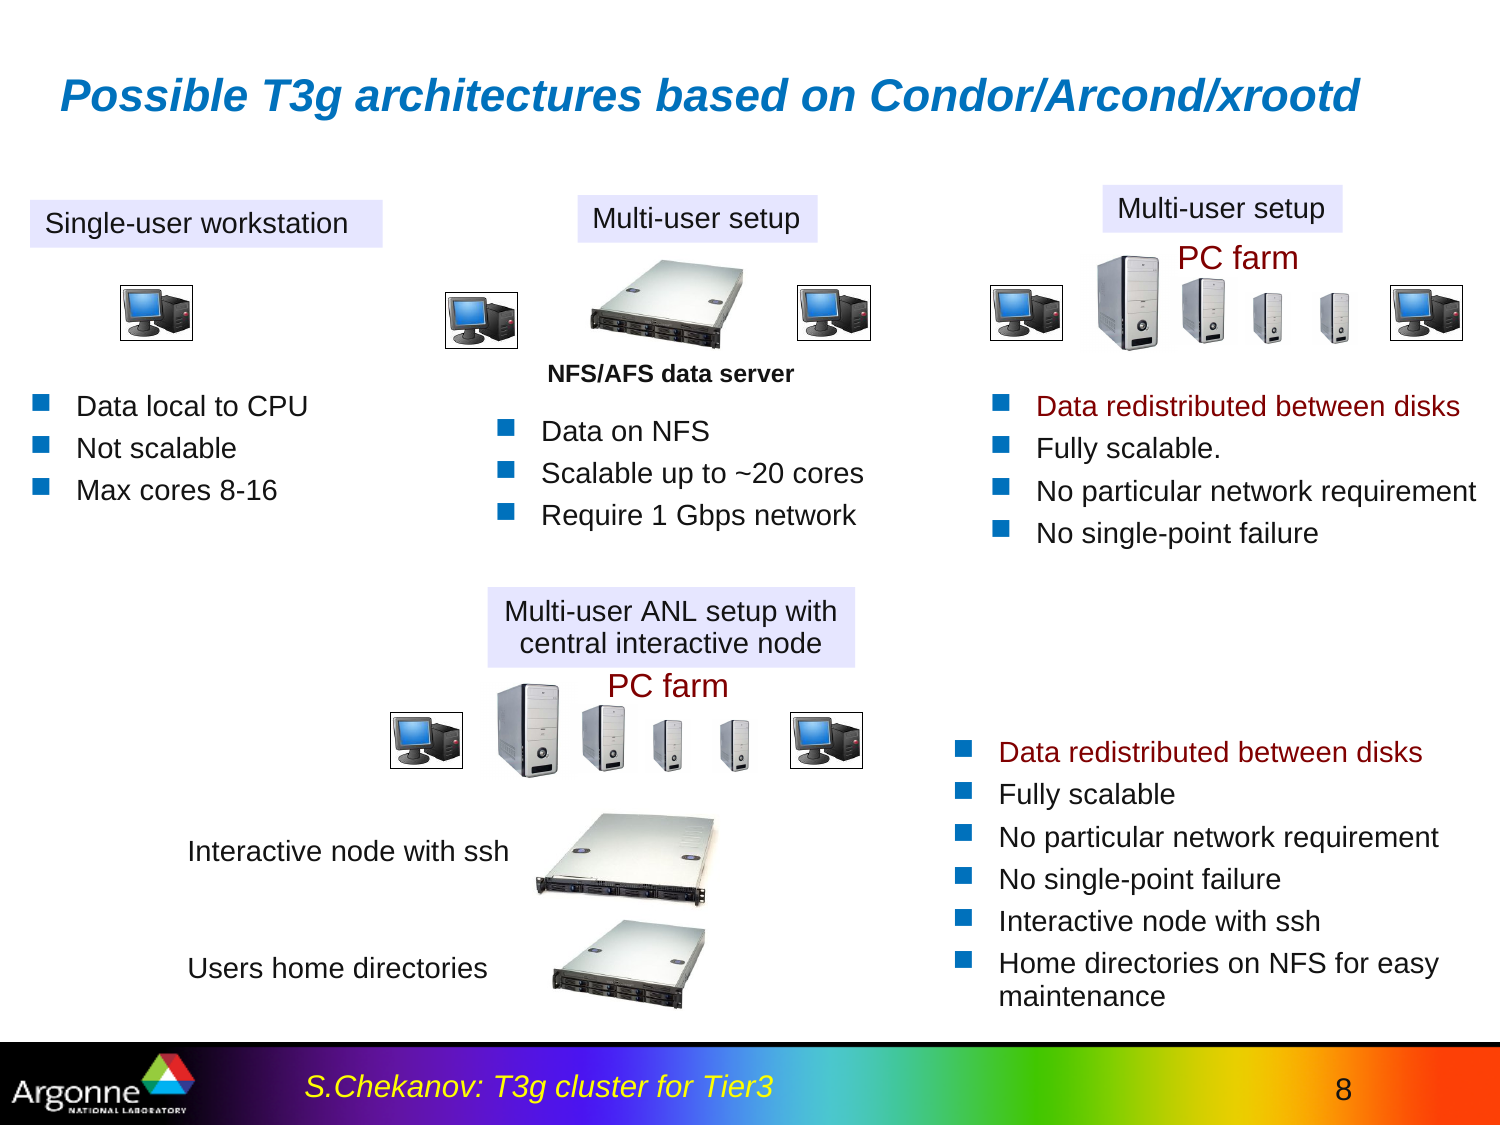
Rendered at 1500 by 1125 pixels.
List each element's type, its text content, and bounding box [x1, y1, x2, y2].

list Data redistributed between disks Fully scalable. No particular network requirement No single-point failure [990, 390, 1486, 586]
picture [797, 284, 871, 341]
picture [390, 712, 463, 769]
list Data redistributed between disks Fully scalable No particular network requirement No single-point failure Interactive node with ssh Home directories on NFS for easy maintenance [952, 736, 1448, 1013]
picture [1312, 292, 1358, 346]
picture [645, 719, 691, 773]
picture [585, 254, 751, 352]
text_box Multi-user setup [577, 195, 818, 243]
title Possible T3g architectures based on Condor/Arcond/xrootd [60, 18, 1426, 169]
picture [120, 284, 193, 341]
picture [480, 682, 638, 781]
list Data local to CPU Not scalable Max cores 8-16 [30, 389, 482, 508]
text_box NFS/AFS data server [532, 352, 893, 398]
text_box Multi-user ANL setup with central interactive node [487, 587, 856, 668]
text_box Single-user workstation [30, 199, 383, 248]
picture [1390, 284, 1463, 341]
picture [712, 719, 758, 773]
picture [1080, 254, 1238, 353]
text_box Interactive node with ssh [172, 827, 571, 893]
picture [790, 712, 863, 769]
picture [990, 284, 1063, 341]
text_box PC farm [592, 660, 818, 713]
text_box Multi-user setup [1102, 184, 1343, 233]
picture [1245, 292, 1291, 346]
text_box PC farm [1162, 232, 1388, 286]
text_box Users home directories [172, 945, 511, 1043]
list Data on NFS Scalable up to ~20 cores Require 1 Gbps network [495, 415, 961, 533]
picture [445, 292, 518, 349]
picture [0, 1042, 1500, 1125]
picture [532, 802, 721, 1013]
